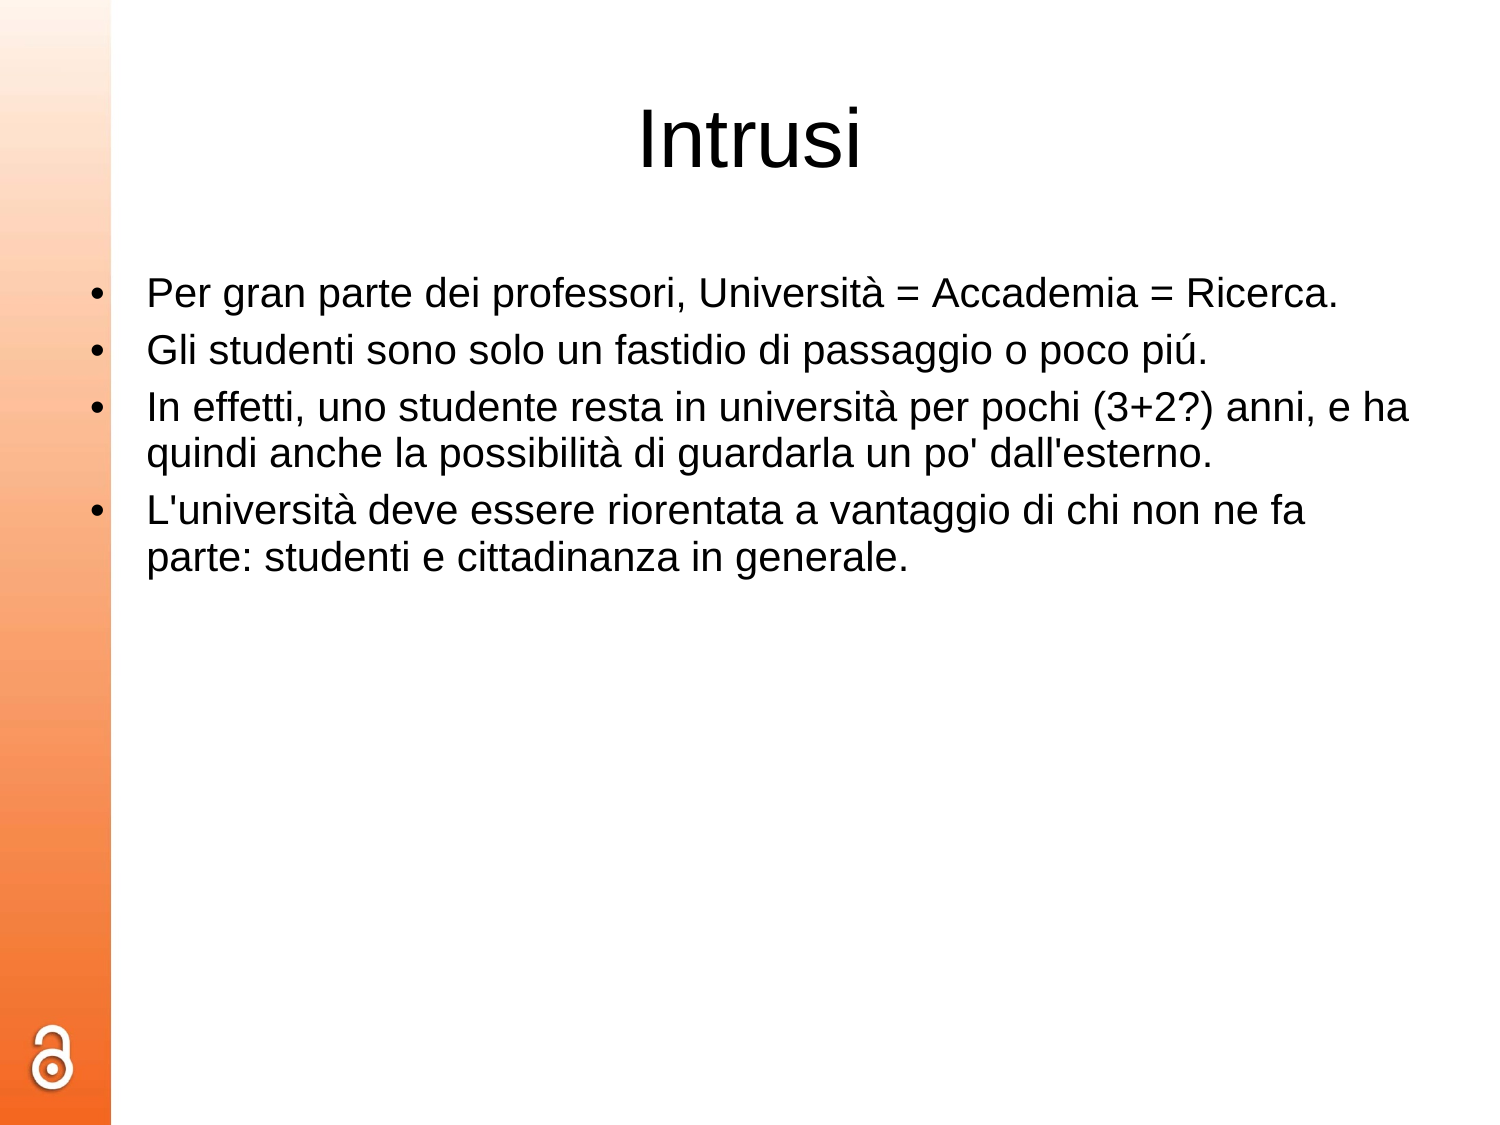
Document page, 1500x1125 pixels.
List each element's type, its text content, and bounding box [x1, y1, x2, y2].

picture [0, 0, 1500, 1125]
list Per gran parte dei professori, Università = Accademia = Ricerca. Gli studenti sono solo un fastidio di passaggio o poco piú. In effetti, uno studente resta in università per pochi (3+2?) anni, e ha quindi anche la possibilità di guardarla un po' dall'esterno. L'università deve essere riorentata a vantaggio di chi non ne fa parte: studenti e cittadinanza in generale. [75, 262, 1426, 1005]
title Intrusi [75, 45, 1426, 233]
